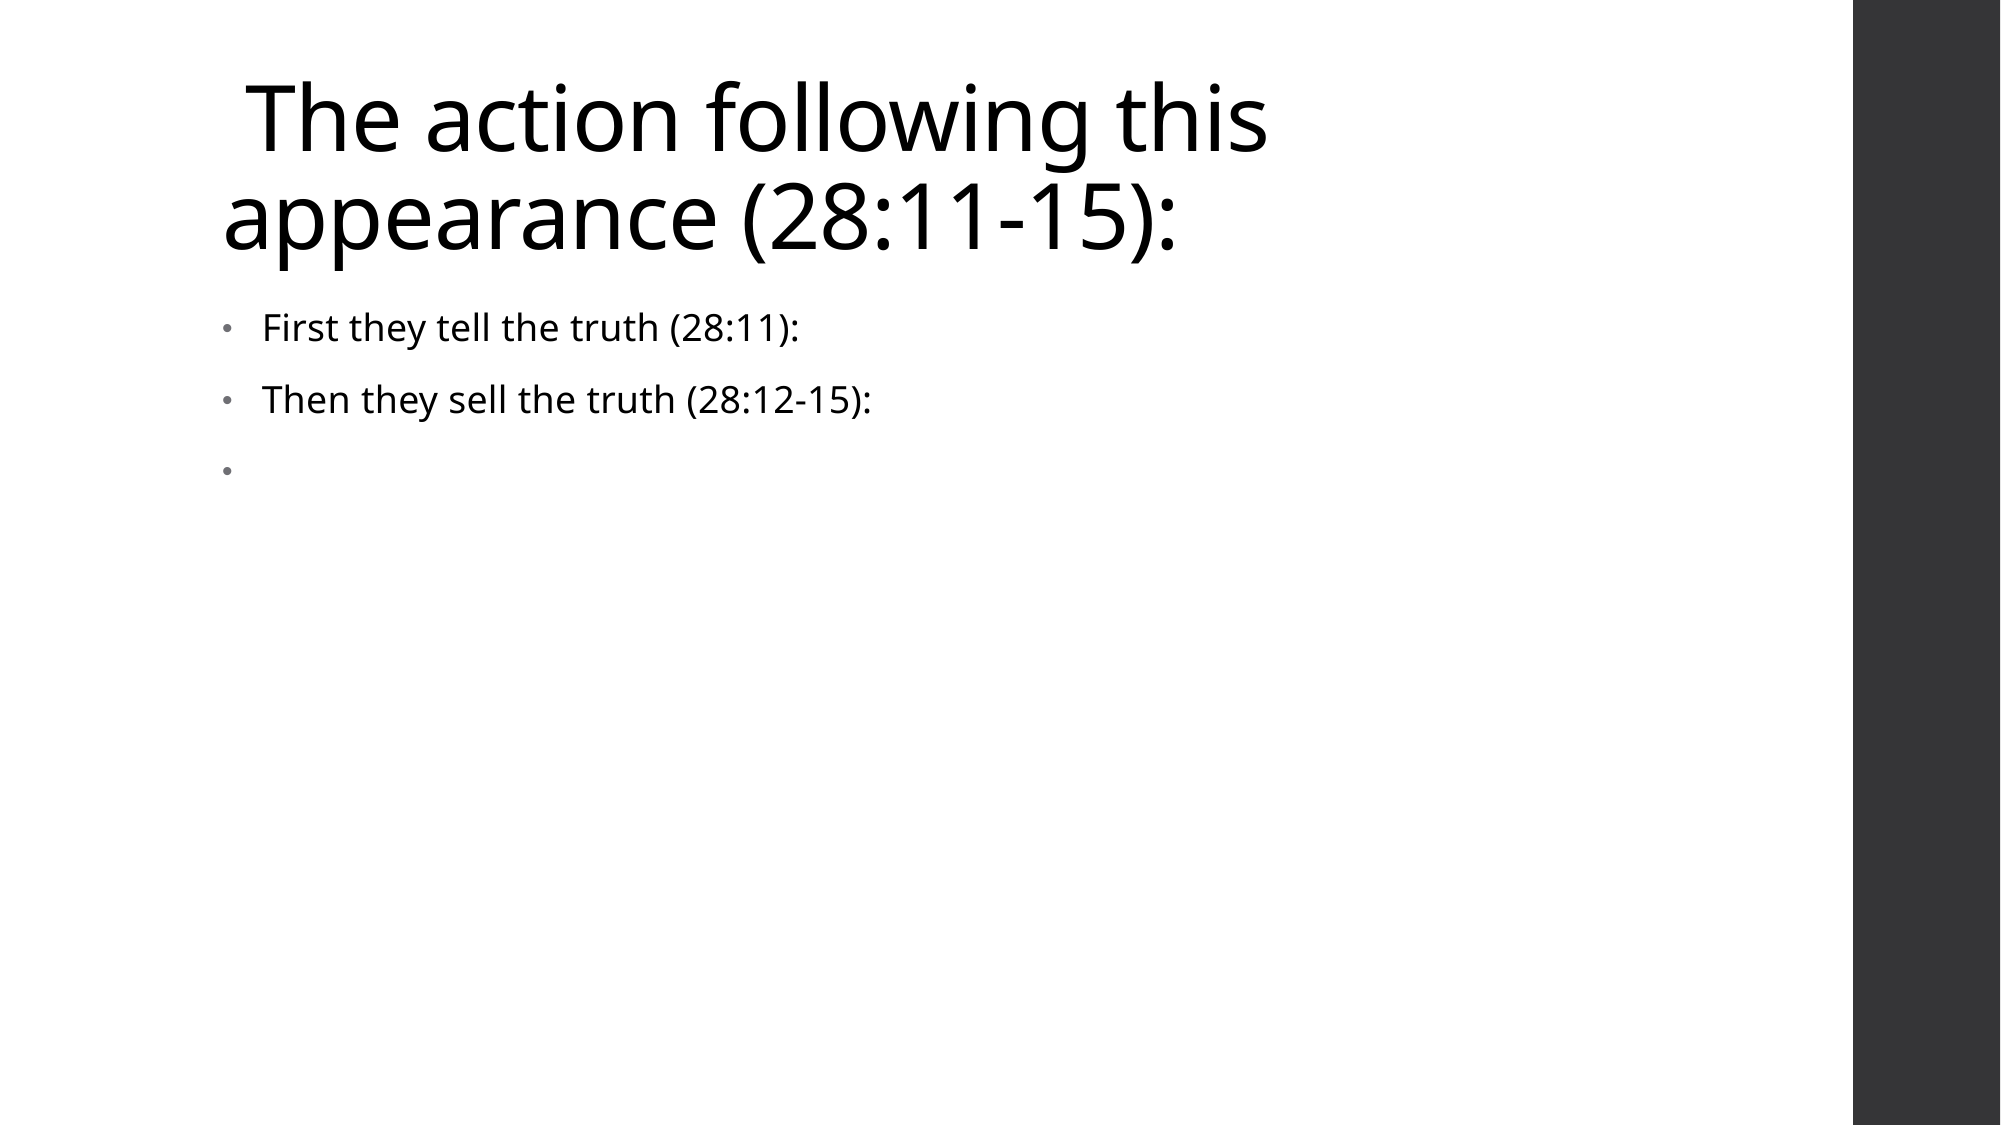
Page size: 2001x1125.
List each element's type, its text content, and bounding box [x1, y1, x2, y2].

list First they tell the truth (28:11): Then they sell the truth (28:12-15): [206, 299, 1617, 1014]
title The action following this appearance (28:11-15): [206, 60, 1797, 278]
